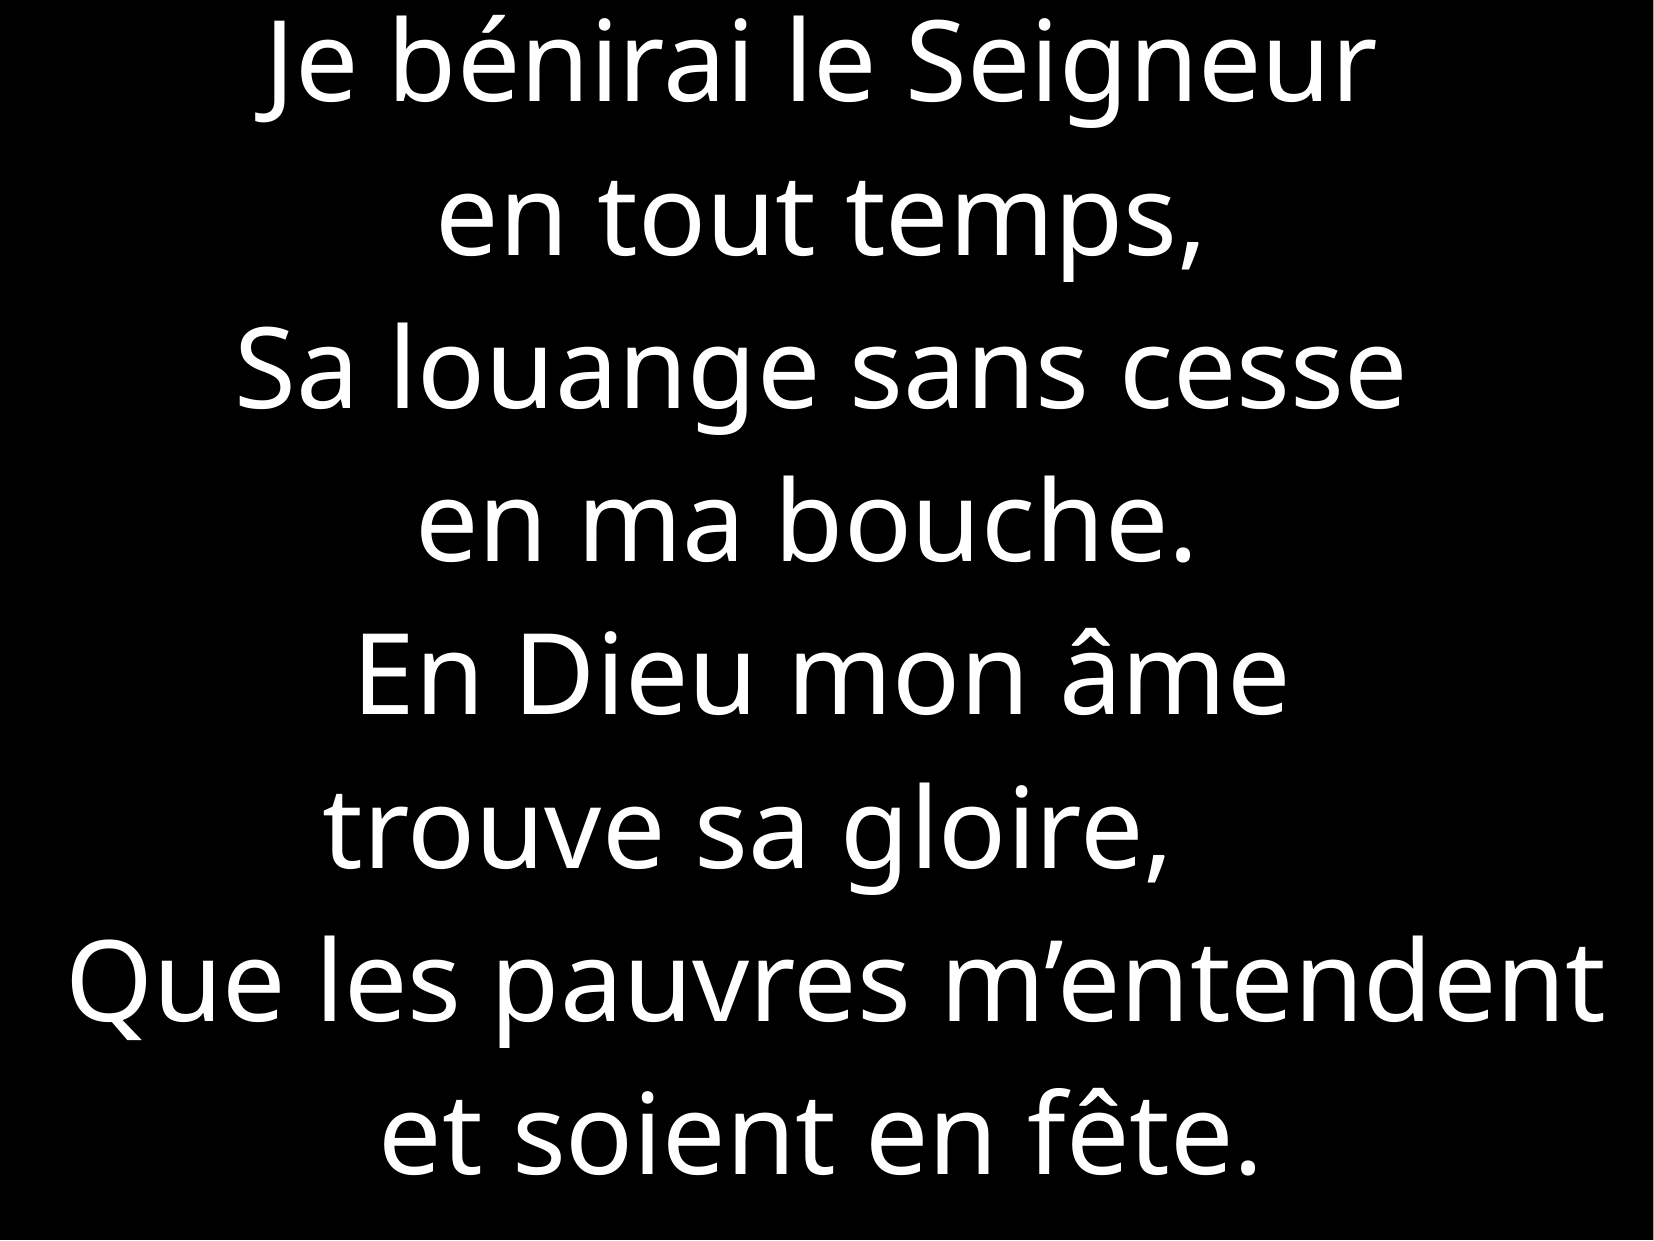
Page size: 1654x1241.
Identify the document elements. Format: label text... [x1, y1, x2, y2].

subtitle Je bénirai le Seigneur en tout temps, Sa louange sans cesse en ma bouche. En Dieu mon âme trouve sa gloire, Que les pauvres m’entendent et soient en fête. [21, 0, 1652, 1222]
